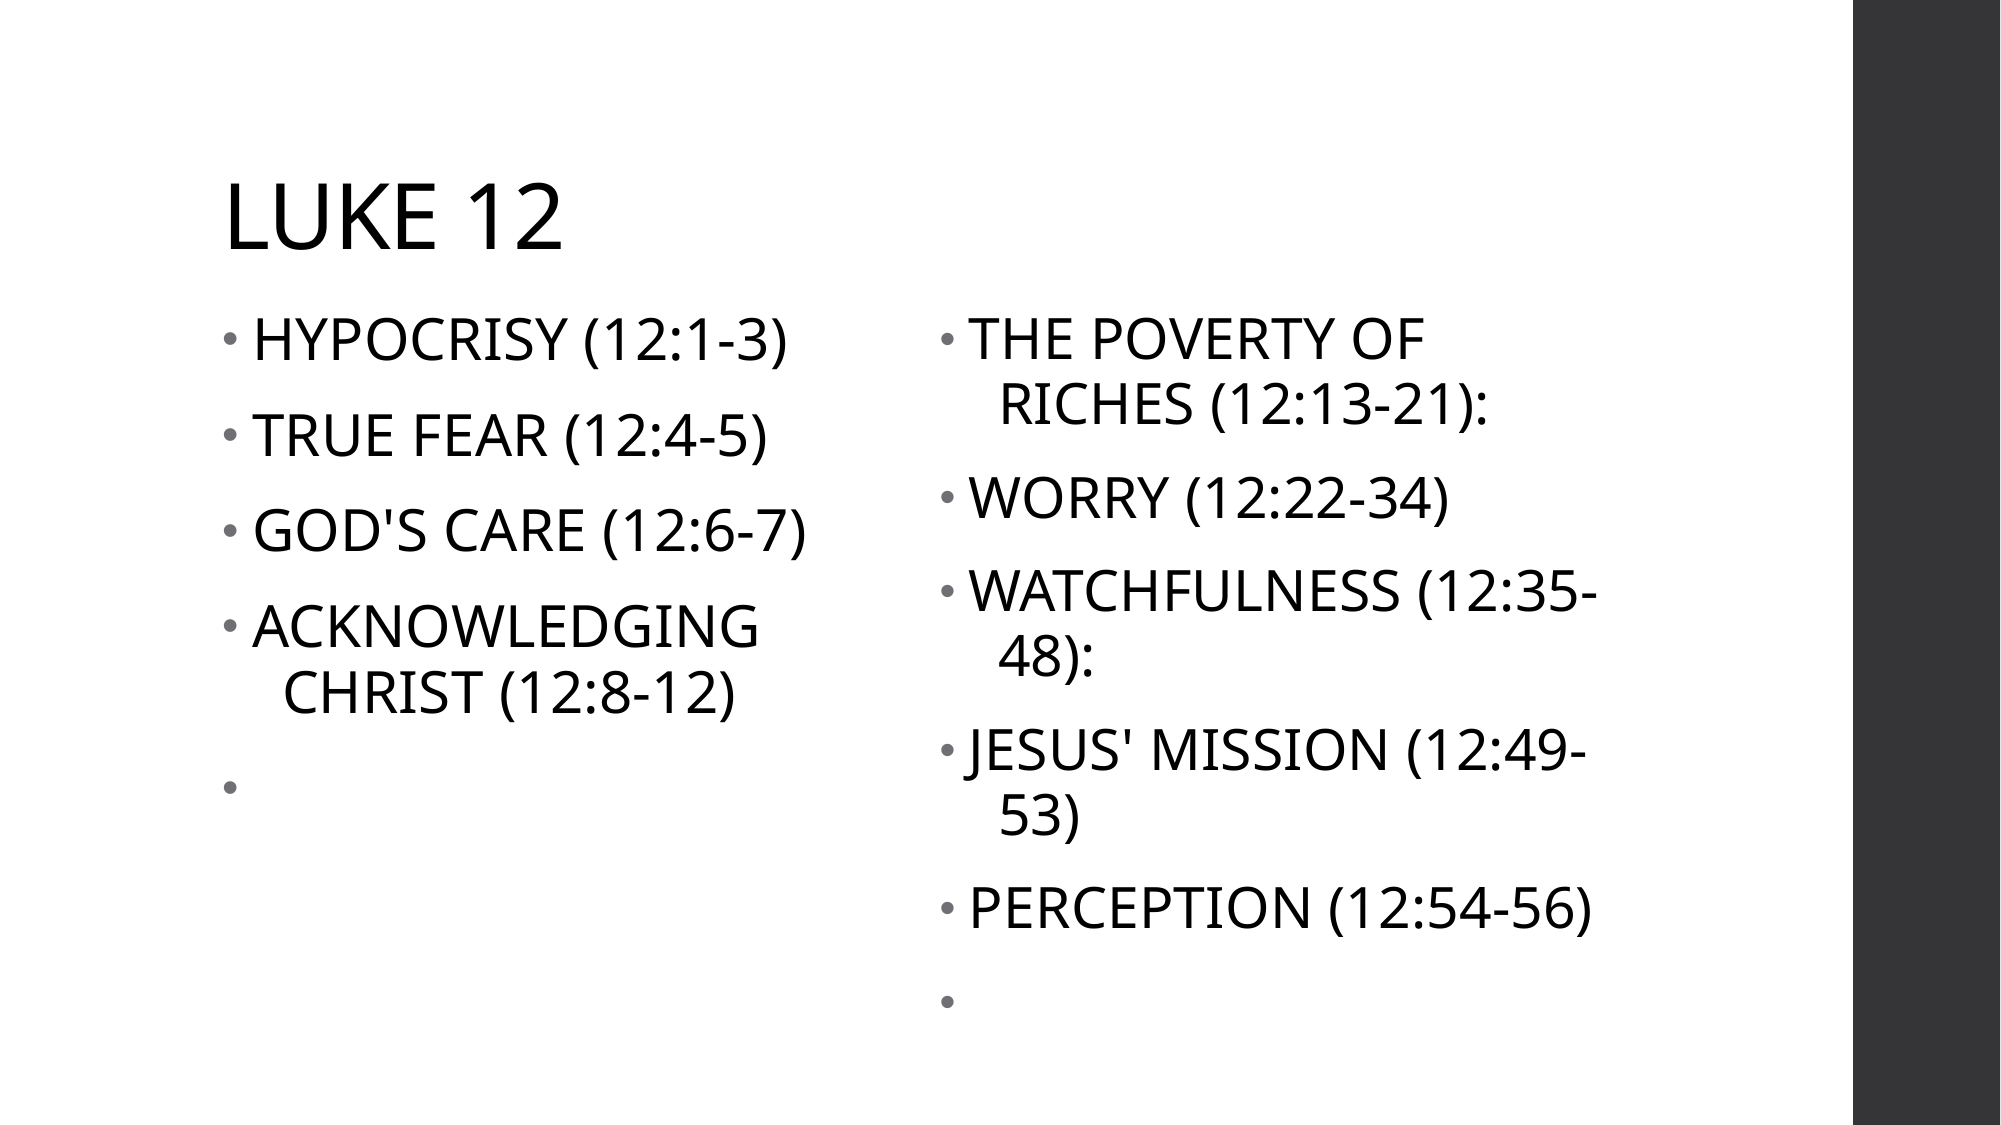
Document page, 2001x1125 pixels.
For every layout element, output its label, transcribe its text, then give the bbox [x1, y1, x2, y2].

list HYPOCRISY (12:1-3) TRUE FEAR (12:4-5) GOD'S CARE (12:6-7) ACKNOWLEDGING CHRIST (12:8-12) [207, 299, 900, 1014]
list THE POVERTY OF RICHES (12:13-21): WORRY (12:22-34) WATCHFULNESS (12:35-48): JESUS' MISSION (12:49-53) PERCEPTION (12:54-56) [924, 299, 1617, 1014]
title LUKE 12 [206, 60, 1797, 278]
